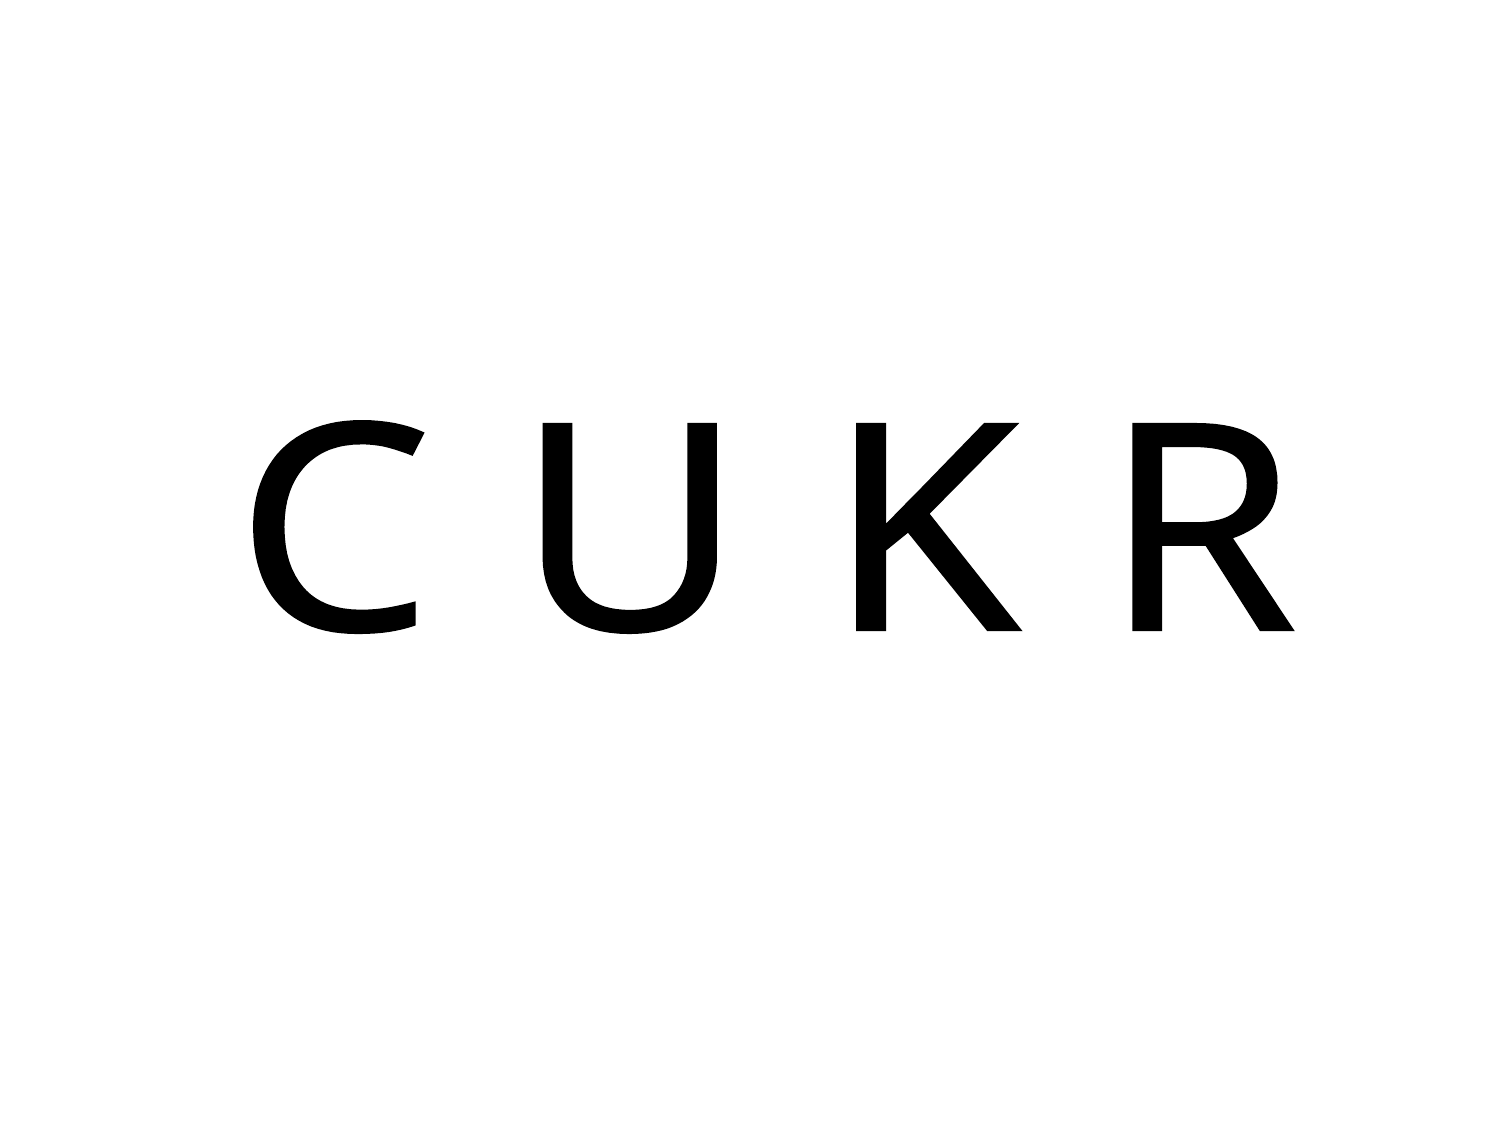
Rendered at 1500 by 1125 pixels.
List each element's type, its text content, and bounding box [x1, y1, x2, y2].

text_box C U K R [543, 423, 717, 634]
text_box C U K R [856, 423, 1022, 631]
text_box C U K R [253, 420, 424, 634]
text_box C U K R [1133, 423, 1294, 631]
